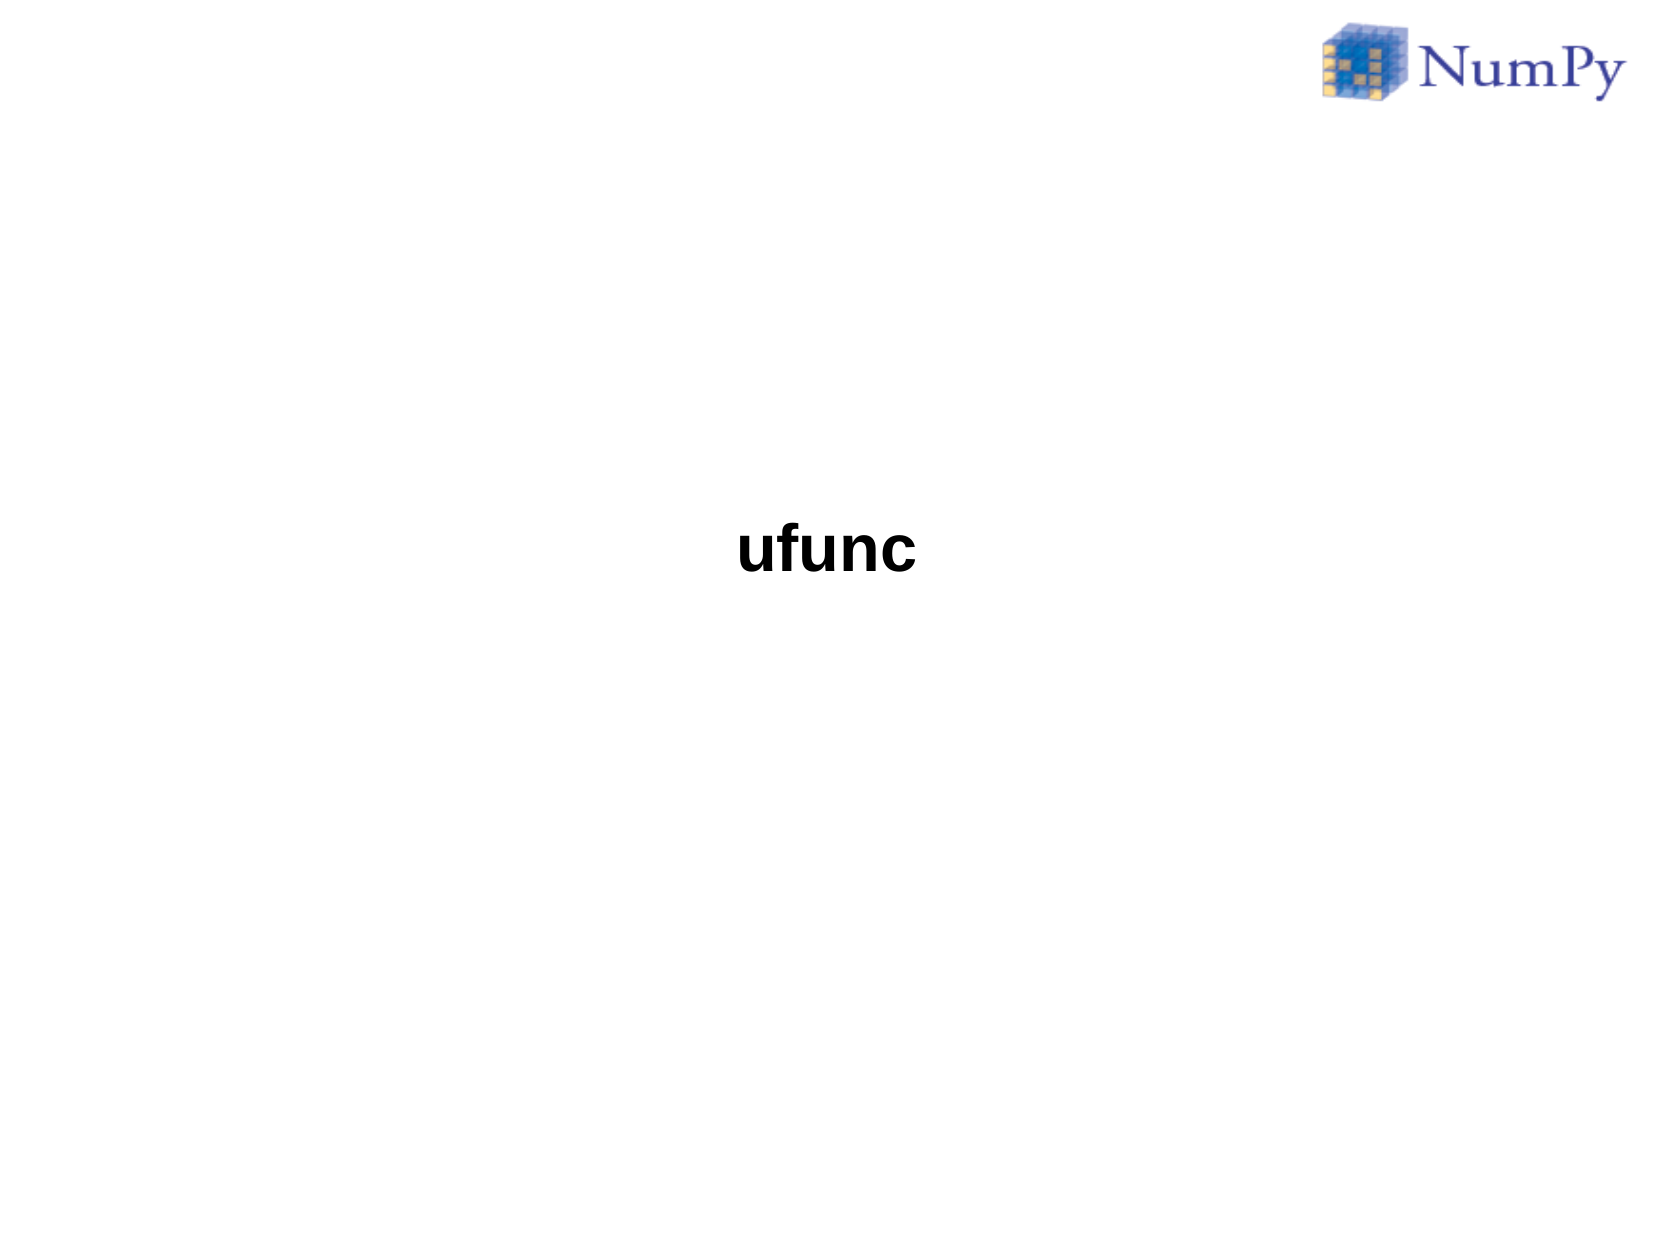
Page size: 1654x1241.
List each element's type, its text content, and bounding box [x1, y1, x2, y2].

title ufunc [82, 493, 1571, 603]
picture [1302, 13, 1635, 113]
